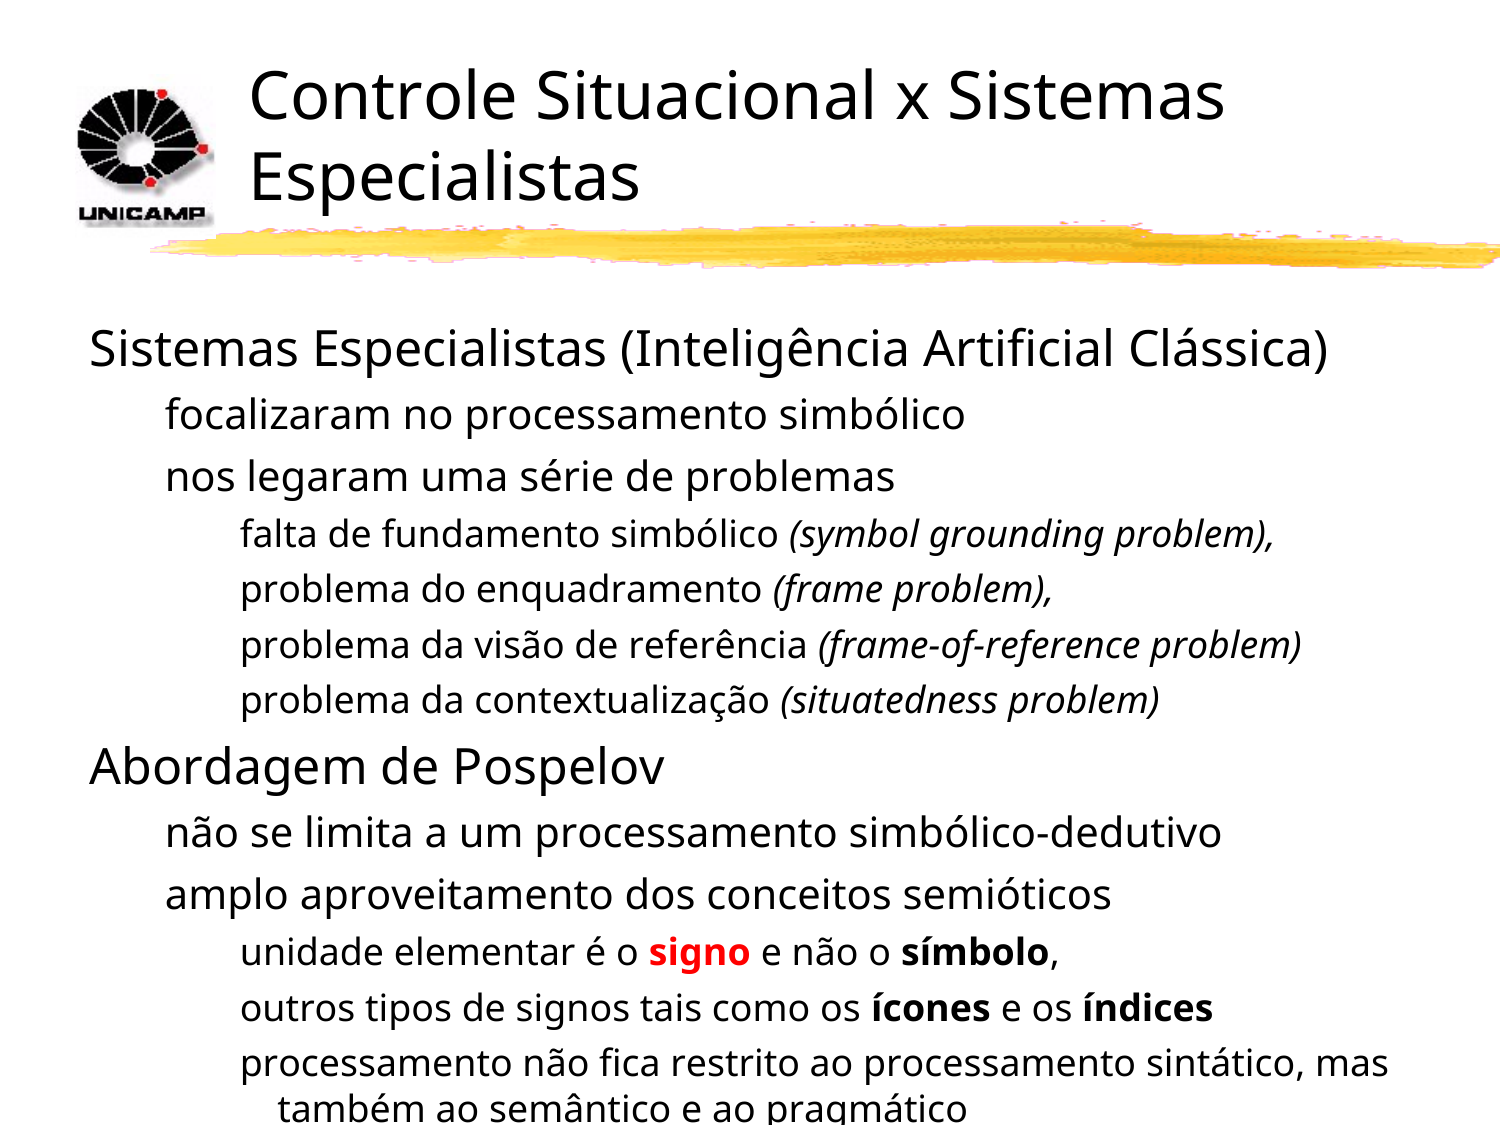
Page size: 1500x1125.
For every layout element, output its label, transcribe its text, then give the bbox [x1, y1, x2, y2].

title Controle Situacional x Sistemas Especialistas [233, 37, 1434, 225]
list Sistemas Especialistas (Inteligência Artificial Clássica) focalizaram no processamento simbólico nos legaram uma série de problemas falta de fundamento simbólico (symbol grounding problem), problema do enquadramento (frame problem), problema da visão de referência (frame-of-reference problem) problema da contextualização (situatedness problem) Abordagem de Pospelov não se limita a um processamento simbólico-dedutivo amplo aproveitamento dos conceitos semióticos unidade elementar é o signo e não o símbolo, outros tipos de signos tais como os ícones e os índices processamento não fica restrito ao processamento sintático, mas também ao semântico e ao pragmático [74, 309, 1417, 1056]
picture [75, 74, 1500, 279]
